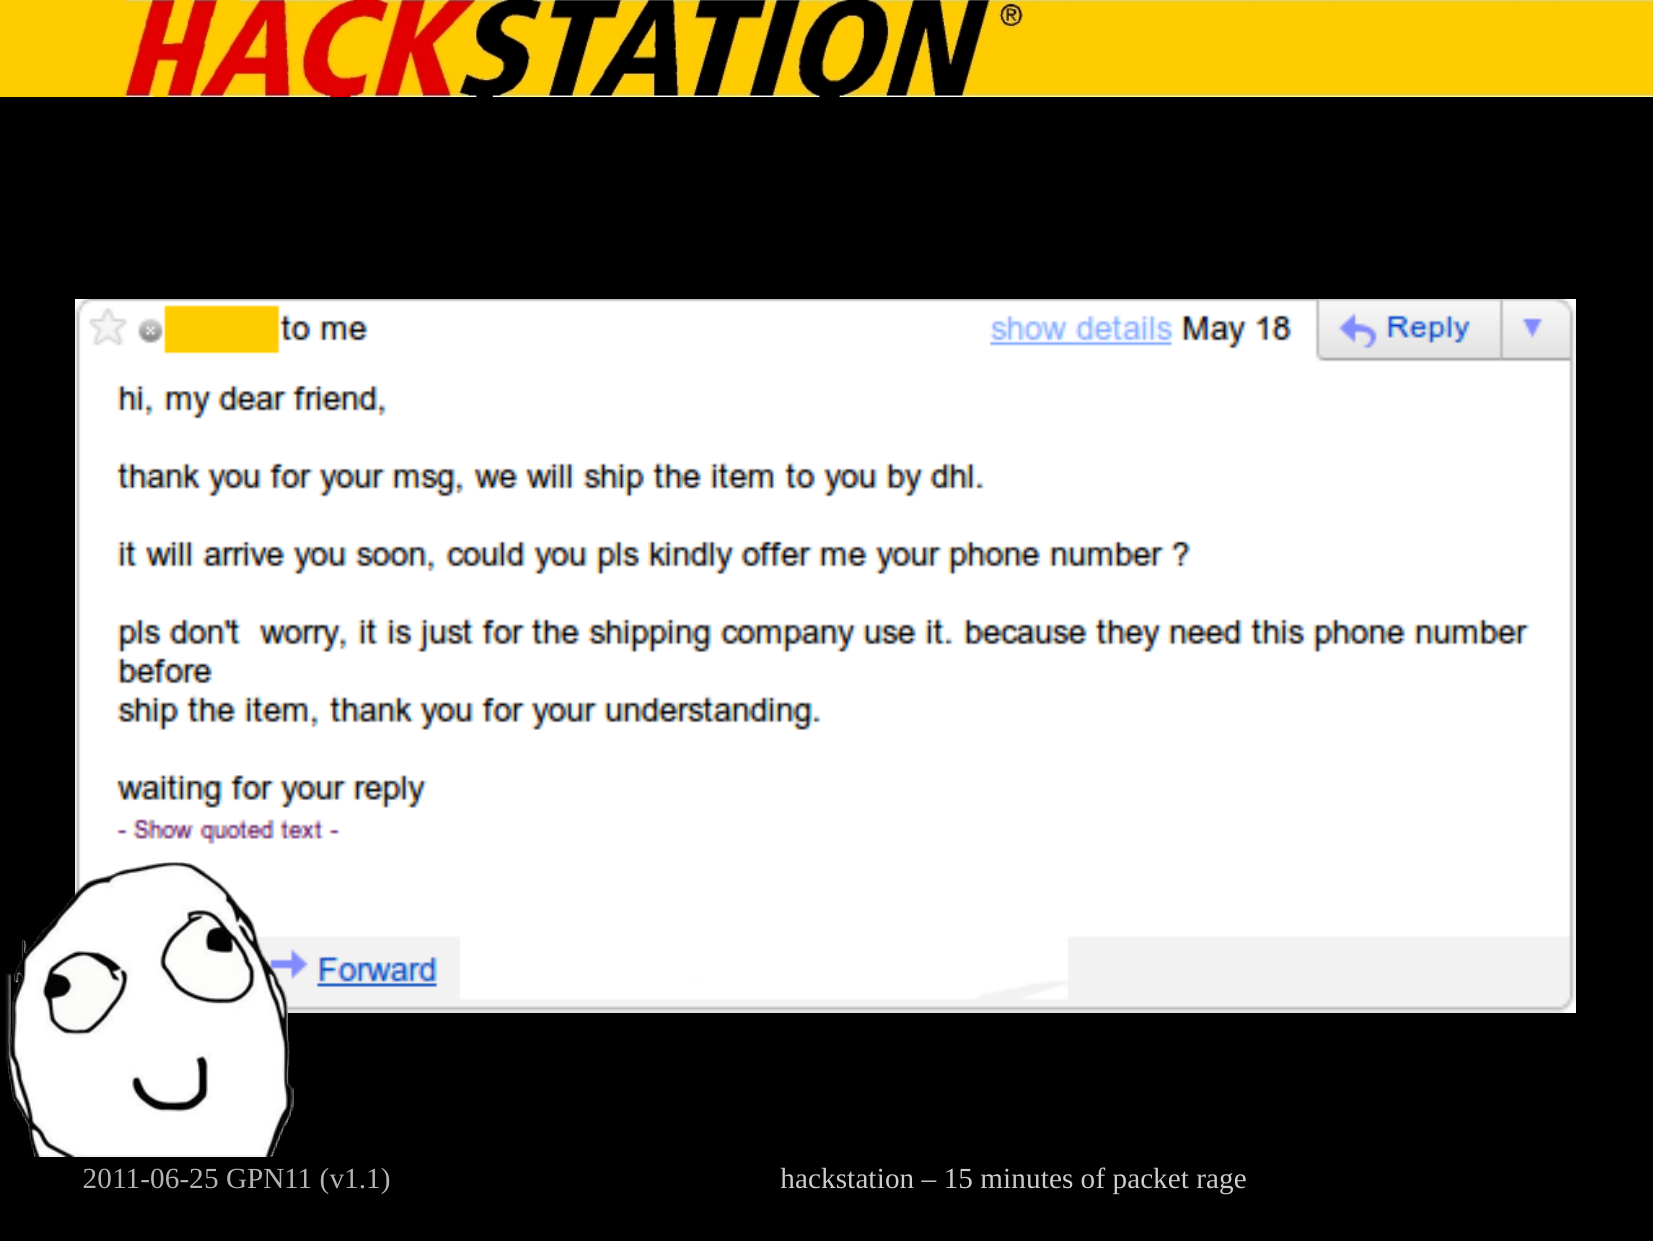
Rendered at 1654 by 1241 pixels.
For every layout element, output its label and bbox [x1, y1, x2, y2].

picture [0, 299, 1576, 1157]
picture [0, 0, 1653, 97]
